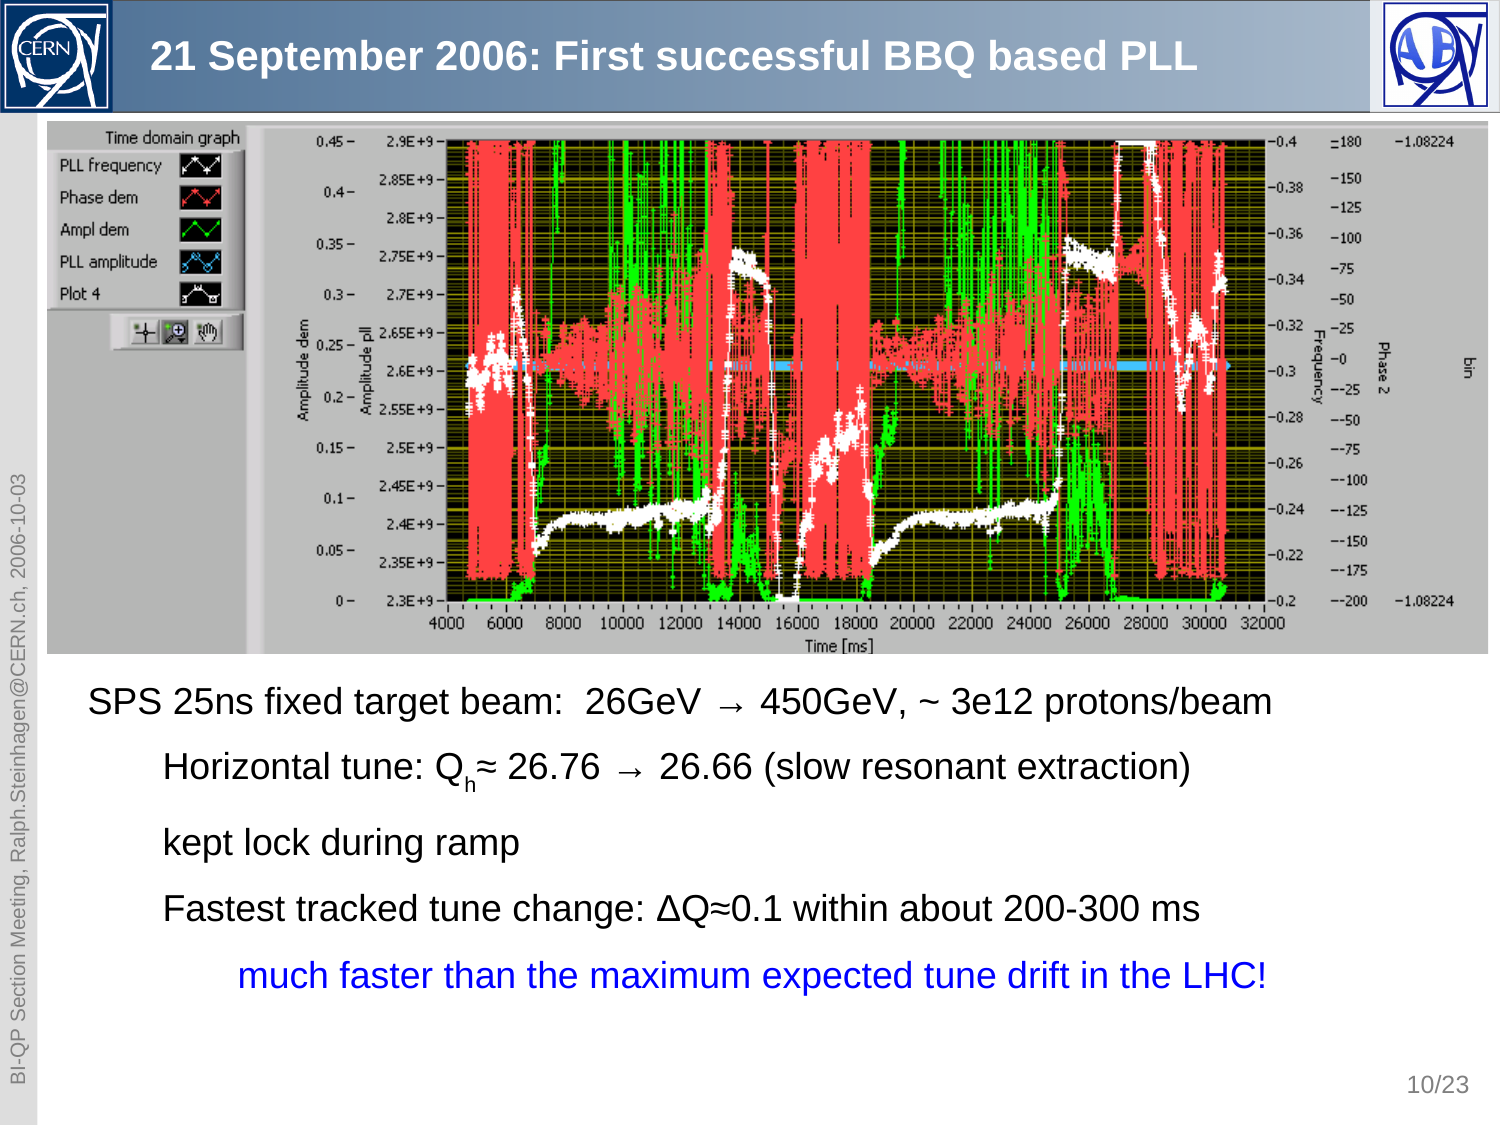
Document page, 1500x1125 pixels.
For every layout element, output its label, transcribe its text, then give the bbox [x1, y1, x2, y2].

list SPS 25ns fixed target beam: 26GeV → 450GeV, ~ 3e12 protons/beam Horizontal tune: Qh≈ 26.76 → 26.66 (slow resonant extraction) kept lock during ramp Fastest tracked tune change: ΔQ≈0.1 within about 200-300 ms much faster than the maximum expected tune drift in the LHC! [87, 679, 1438, 1030]
picture [47, 121, 1489, 654]
picture [1382, 1, 1489, 108]
title 21 September 2006: First successful BBQ based PLL [150, 0, 1329, 113]
picture [0, 0, 113, 113]
